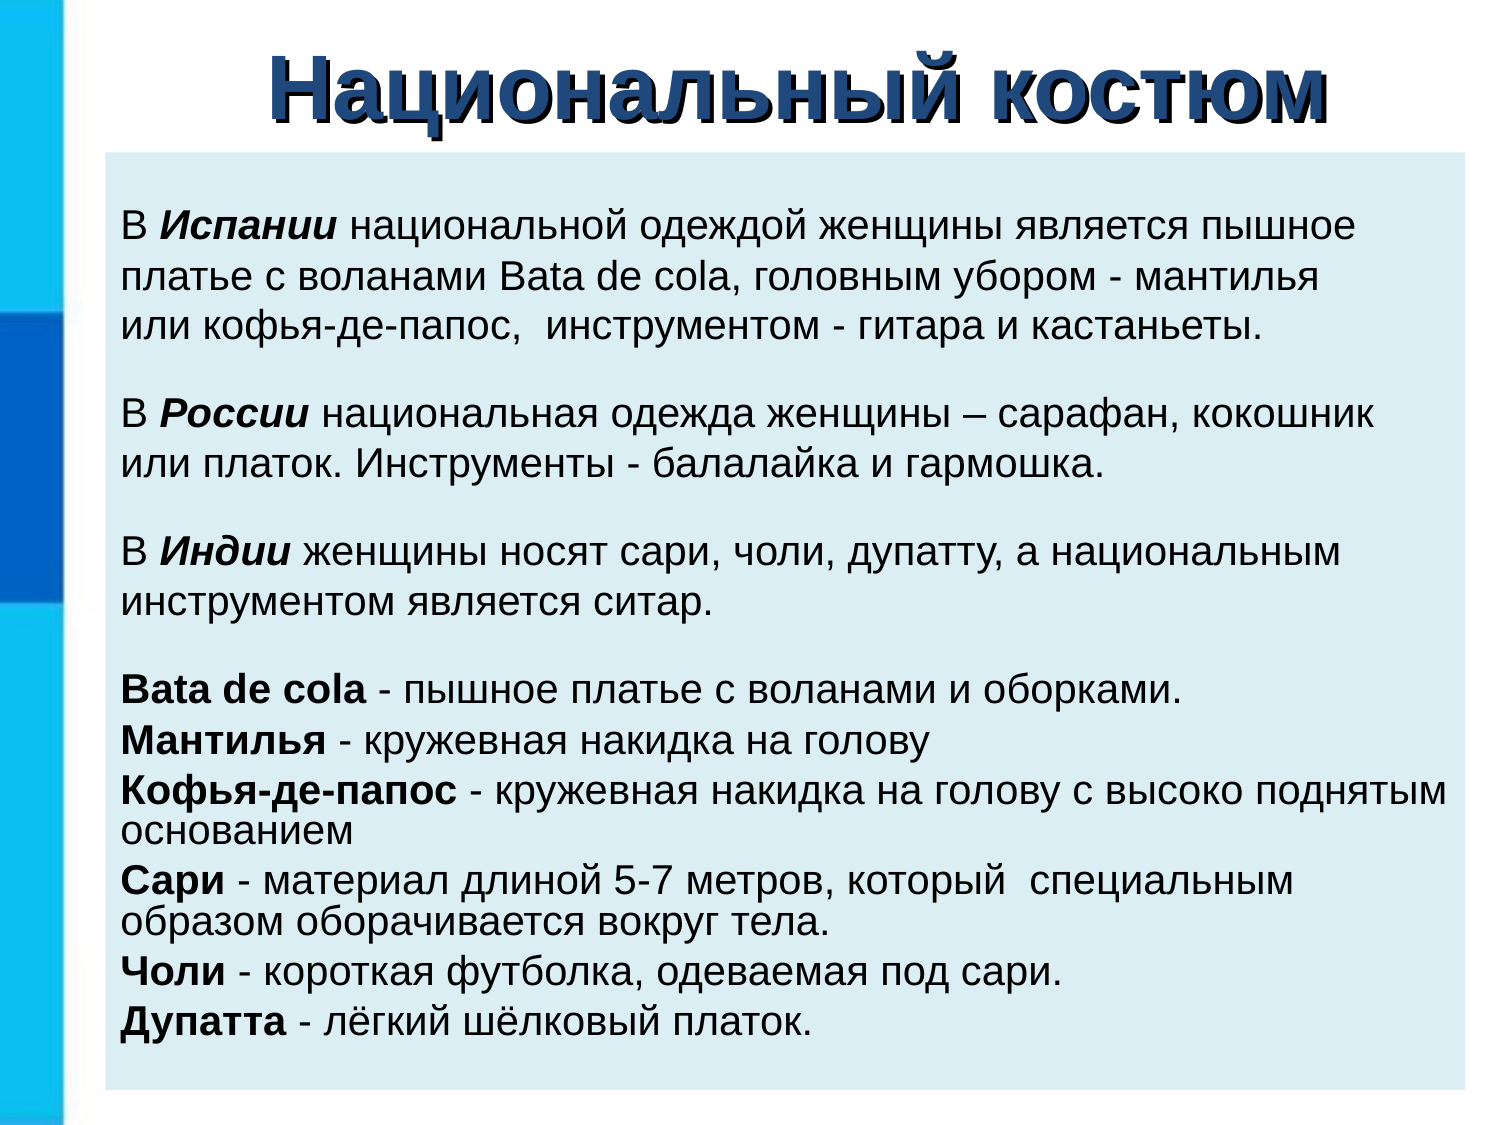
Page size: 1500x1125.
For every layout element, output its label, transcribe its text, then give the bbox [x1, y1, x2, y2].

list В Испании национальной одеждой женщины является пышное платье с воланами Bata de cola, головным убором - мантилья или кофья-де-папос, инструментом - гитара и кастаньеты. В России национальная одежда женщины – сарафан, кокошник или платок. Инструменты - балалайка и гармошка. В Индии женщины носят сари, чоли, дупатту, а национальным инструментом является ситар. Bata de cola - пышное платье с воланами и оборками. Мантилья - кружевная накидка на голову Кофья-де-папос - кружевная накидка на голову с высоко поднятым основанием Сари - материал длиной 5-7 метров, который специальным образом оборачивается вокруг тела. Чоли - короткая футболка, одеваемая под сари. Дупатта - лёгкий шёлковый платок. [105, 152, 1465, 1090]
title Национальный костюм [171, 30, 1425, 135]
picture [0, 0, 1500, 1125]
